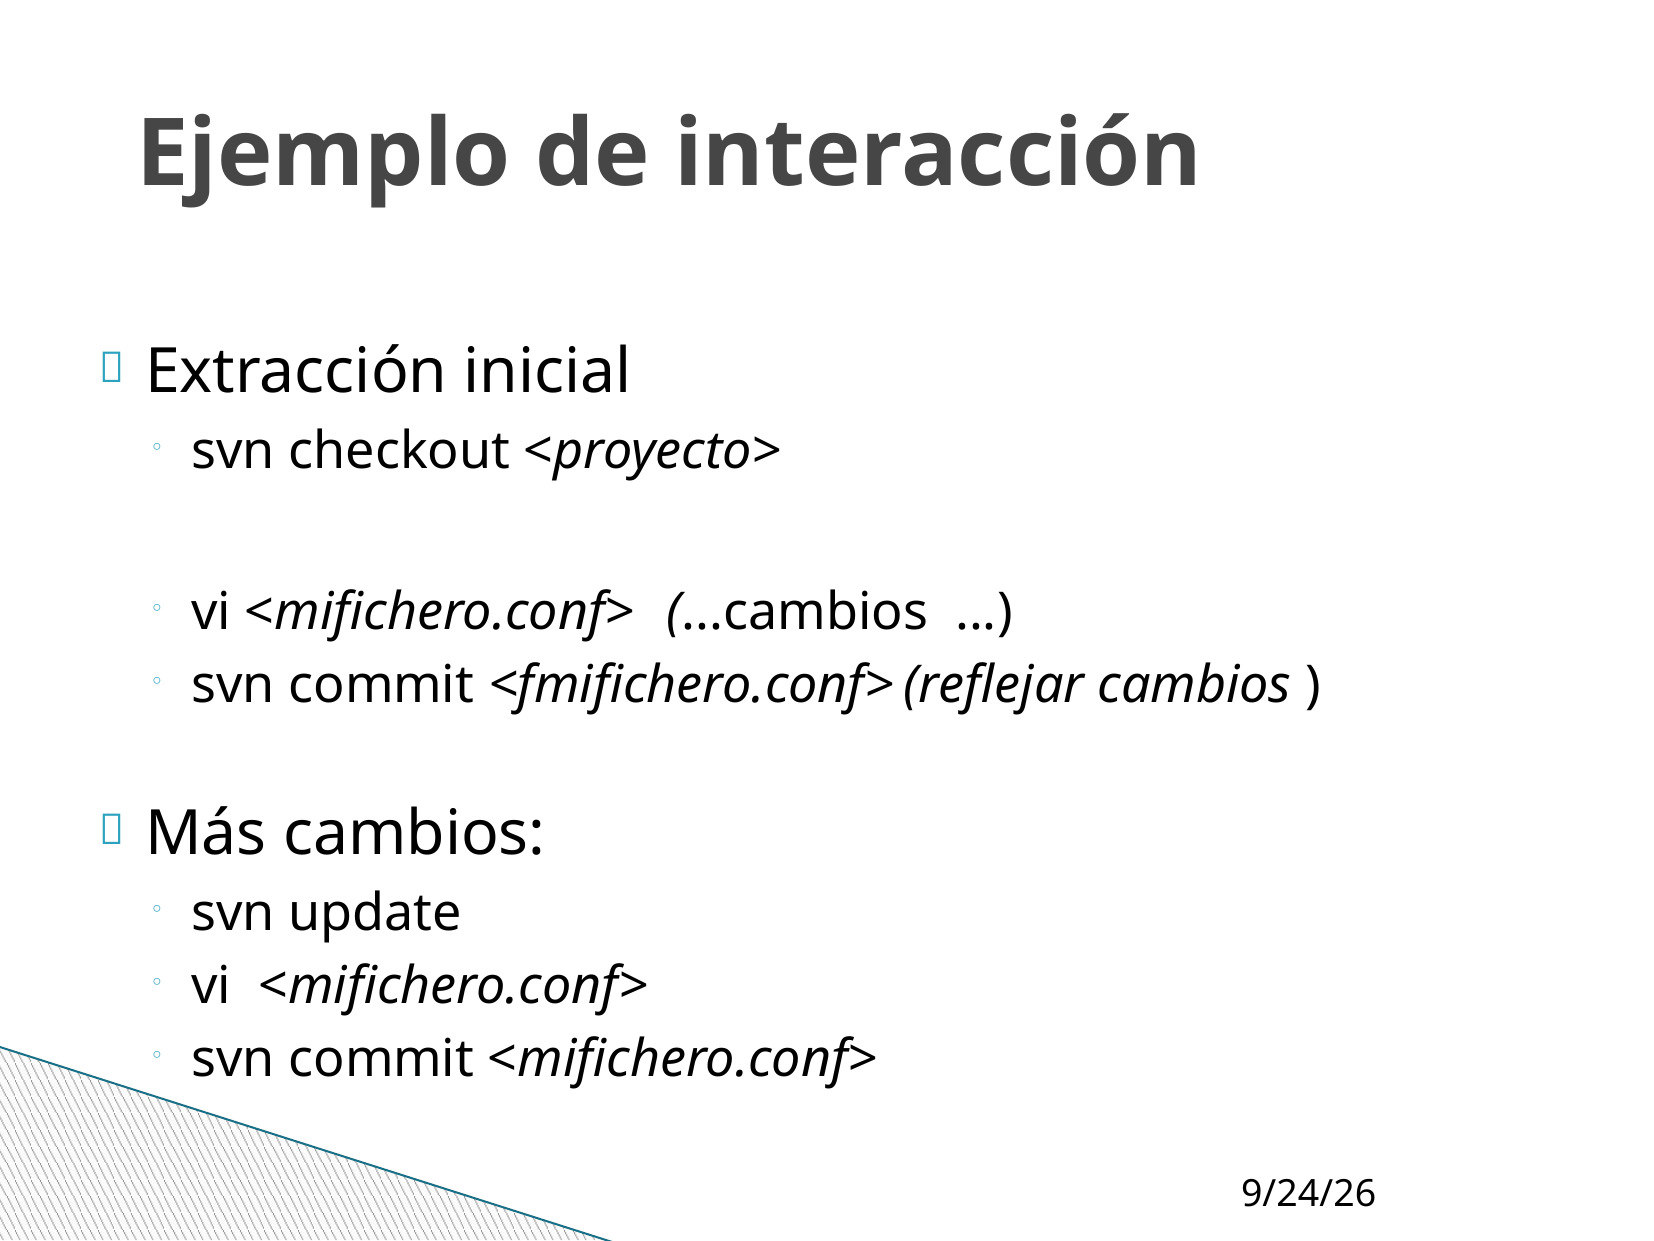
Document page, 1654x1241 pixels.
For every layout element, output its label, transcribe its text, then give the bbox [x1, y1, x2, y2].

picture [0, 1049, 602, 1241]
list Extracción inicial svn checkout <proyecto> vi <mifichero.conf> (...cambios ...) svn commit <fmifichero.conf> (reflejar cambios ) Más cambios: svn update vi <mifichero.conf> svn commit <mifichero.conf> [64, 322, 1561, 1132]
title Ejemplo de interacción [121, 46, 1534, 254]
